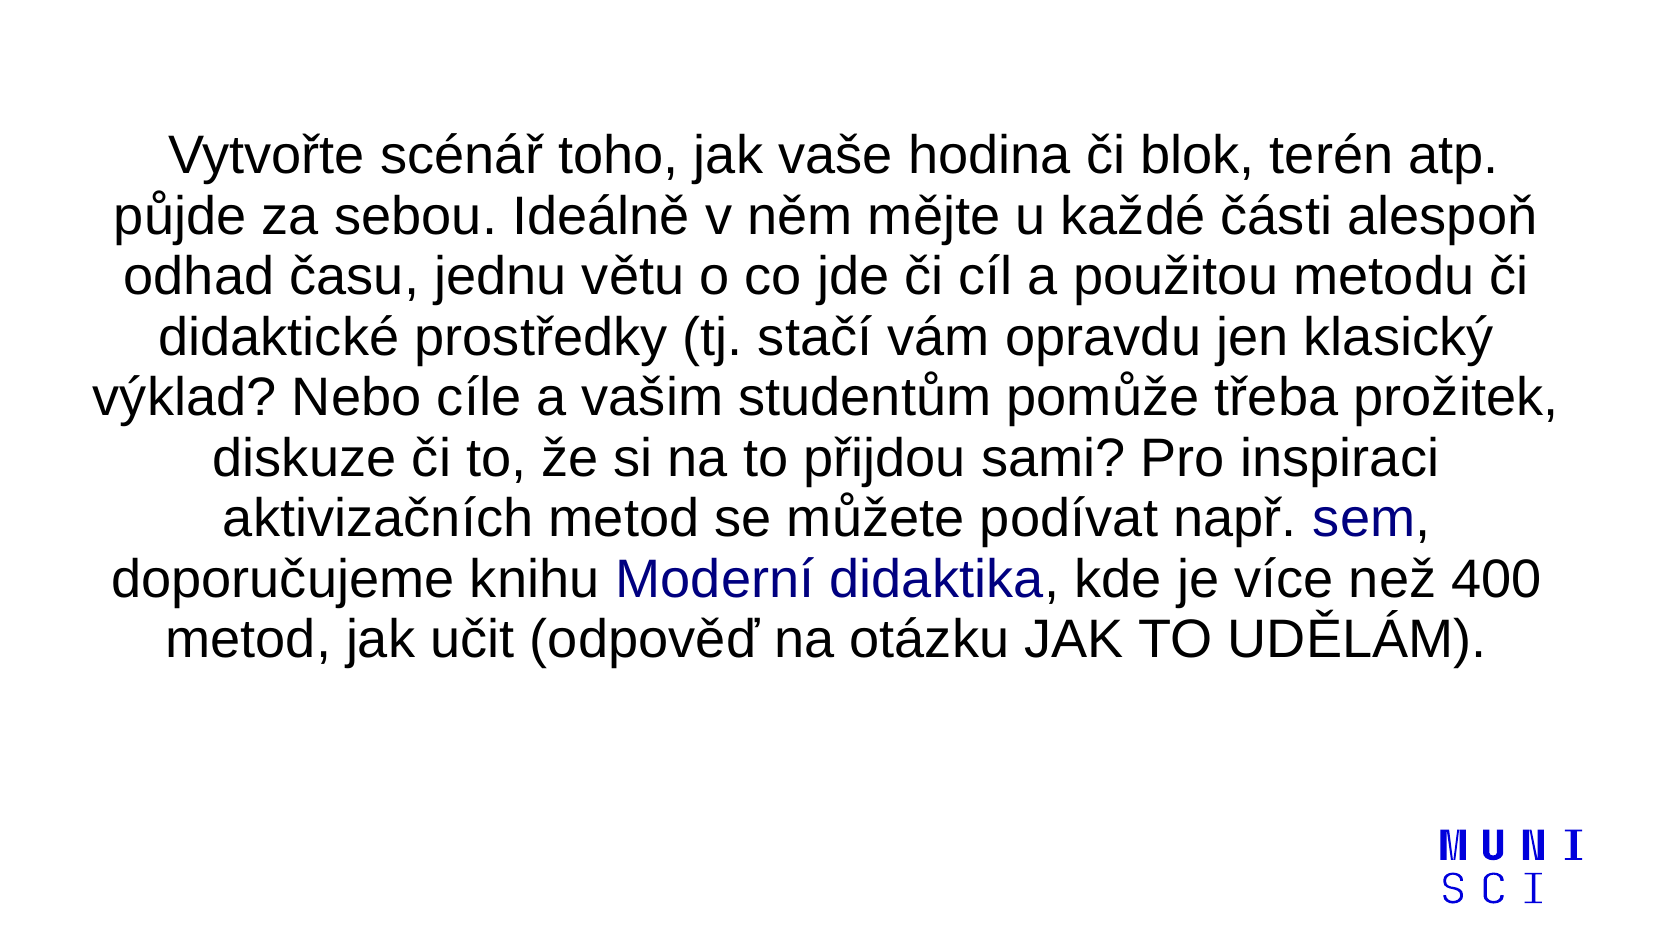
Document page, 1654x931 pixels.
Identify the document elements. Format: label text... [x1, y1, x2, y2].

subtitle Vytvořte scénář toho, jak vaše hodina či blok, terén atp. půjde za sebou. Ideálně v něm mějte u každé části alespoň odhad času, jednu větu o co jde či cíl a použitou metodu či didaktické prostředky (tj. stačí vám opravdu jen klasický výklad? Nebo cíle a vašim studentům pomůže třeba prožitek, diskuze či to, že si na to přijdou sami? Pro inspiraci aktivizačních metod se můžete podívat např. sem, doporučujeme knihu Moderní didaktika, kde je více než 400 metod, jak učit (odpověď na otázku JAK TO UDĚLÁM). [82, 36, 1571, 758]
